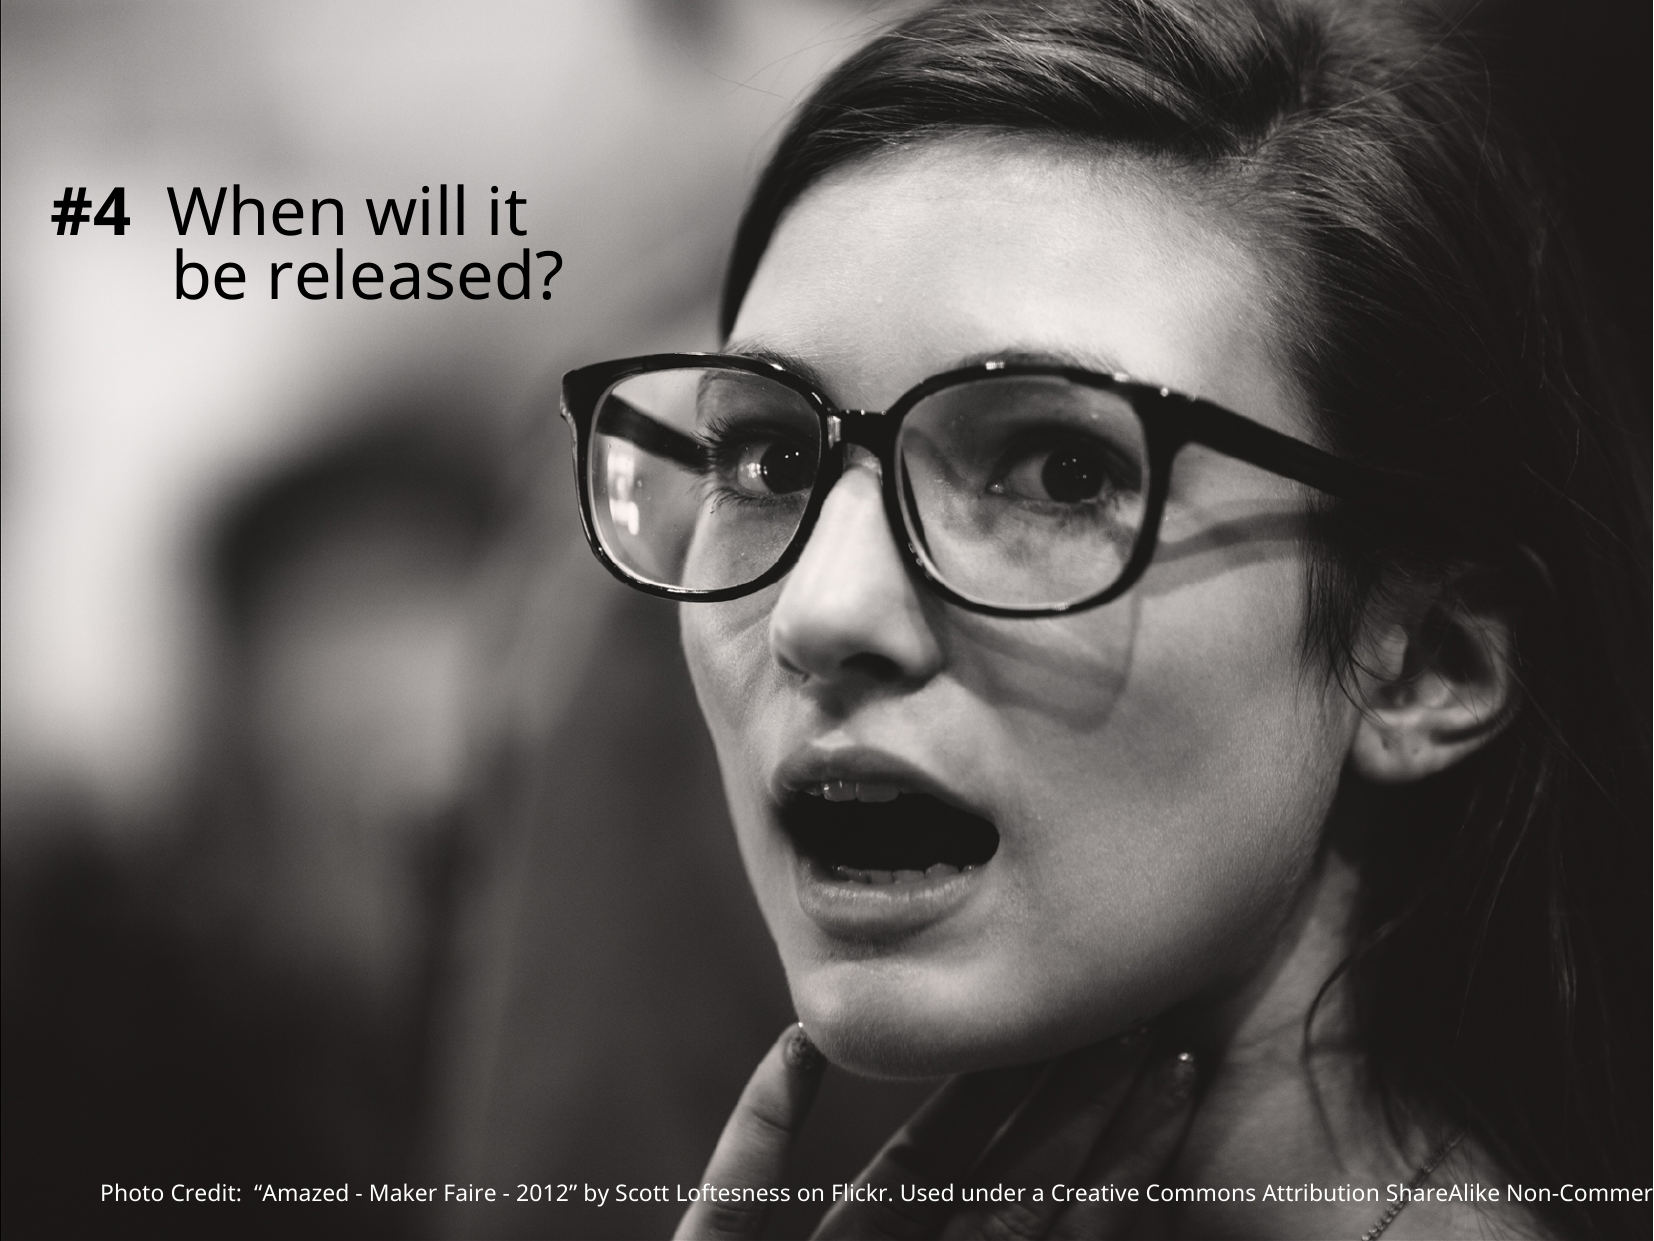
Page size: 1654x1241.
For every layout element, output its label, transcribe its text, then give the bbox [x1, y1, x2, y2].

picture [0, 0, 1653, 1241]
text_box Photo Credit: “Amazed - Maker Faire - 2012” by Scott Loftesness on Flickr. Used under a Creative Commons Attribution ShareAlike Non-Commercial 2.0 license. [100, 1165, 1653, 1224]
title #4 When will it be released? [50, 0, 859, 512]
